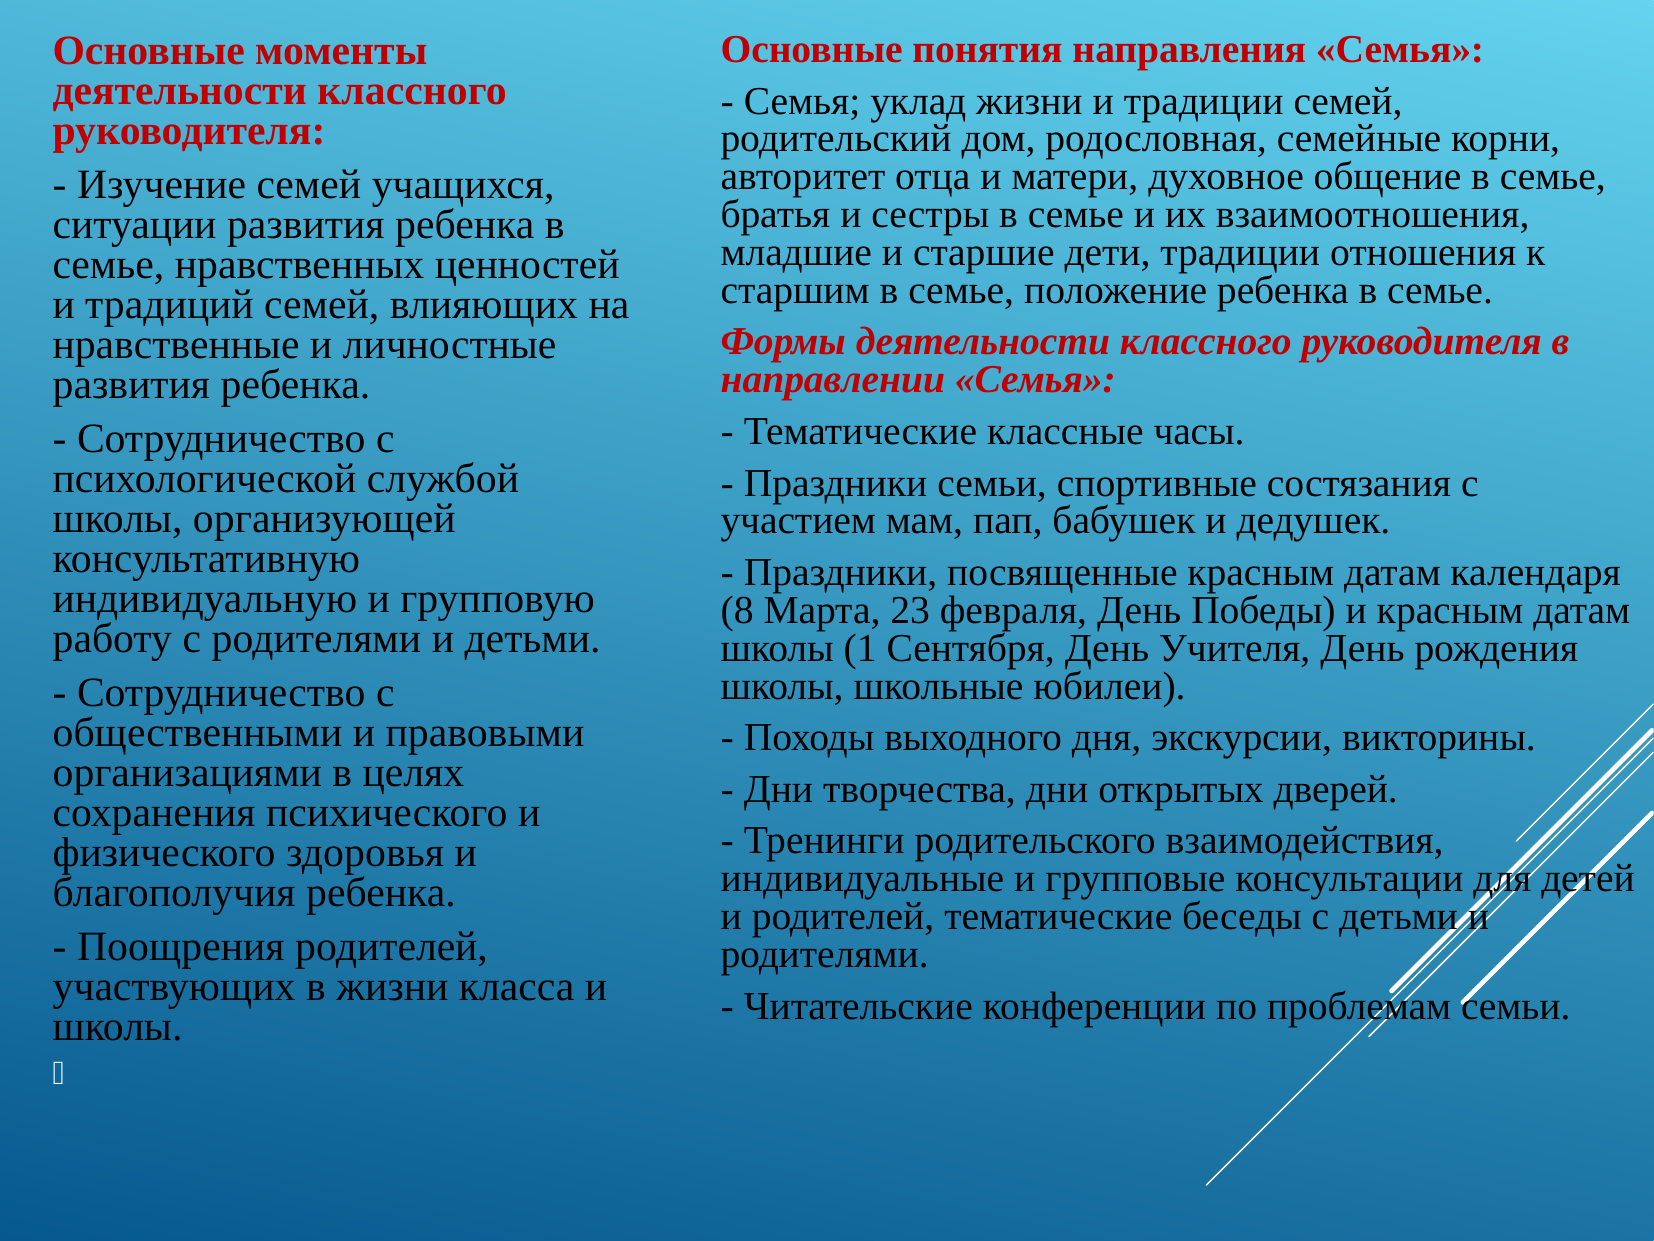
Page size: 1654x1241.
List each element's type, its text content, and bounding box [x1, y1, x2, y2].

list Основные понятия направления «Семья»: - Семья; уклад жизни и традиции семей, родительский дом, родословная, семейные корни, авторитет отца и матери, духовное общение в семье, братья и сестры в семье и их взаимоотношения, младшие и старшие дети, традиции отношения к старшим в семье, положение ребенка в семье. Формы деятельности классного руководителя в направлении «Семья»: - Тематические классные часы. - Праздники семьи, спортивные состязания с участием мам, пап, бабушек и дедушек. - Праздники, посвященные красным датам календаря (8 Марта, 23 февраля, День Победы) и красным датам школы (1 Сентября, День Учителя, День рождения школы, школьные юбилеи). - Походы выходного дня, экскурсии, викторины. - Дни творчества, дни открытых дверей. - Тренинги родительского взаимодействия, индивидуальные и групповые консультации для детей и родителей, тематические беседы с детьми и родителями. - Читательские конференции по проблемам семьи. [705, 24, 1654, 1205]
list Основные моменты деятельности классного руководителя: - Изучение семей учащихся, ситуации развития ребенка в семье, нравственных ценностей и традиций семей, влияющих на нравственные и личностные развития ребенка. - Сотрудничество с психологической службой школы, организующей консультативную индивидуальную и групповую работу с родителями и детьми. - Сотрудничество с общественными и правовыми организациями в целях сохранения психического и физического здоровья и благополучия ребенка. - Поощрения родителей, участвующих в жизни класса и школы. [37, 24, 662, 1205]
